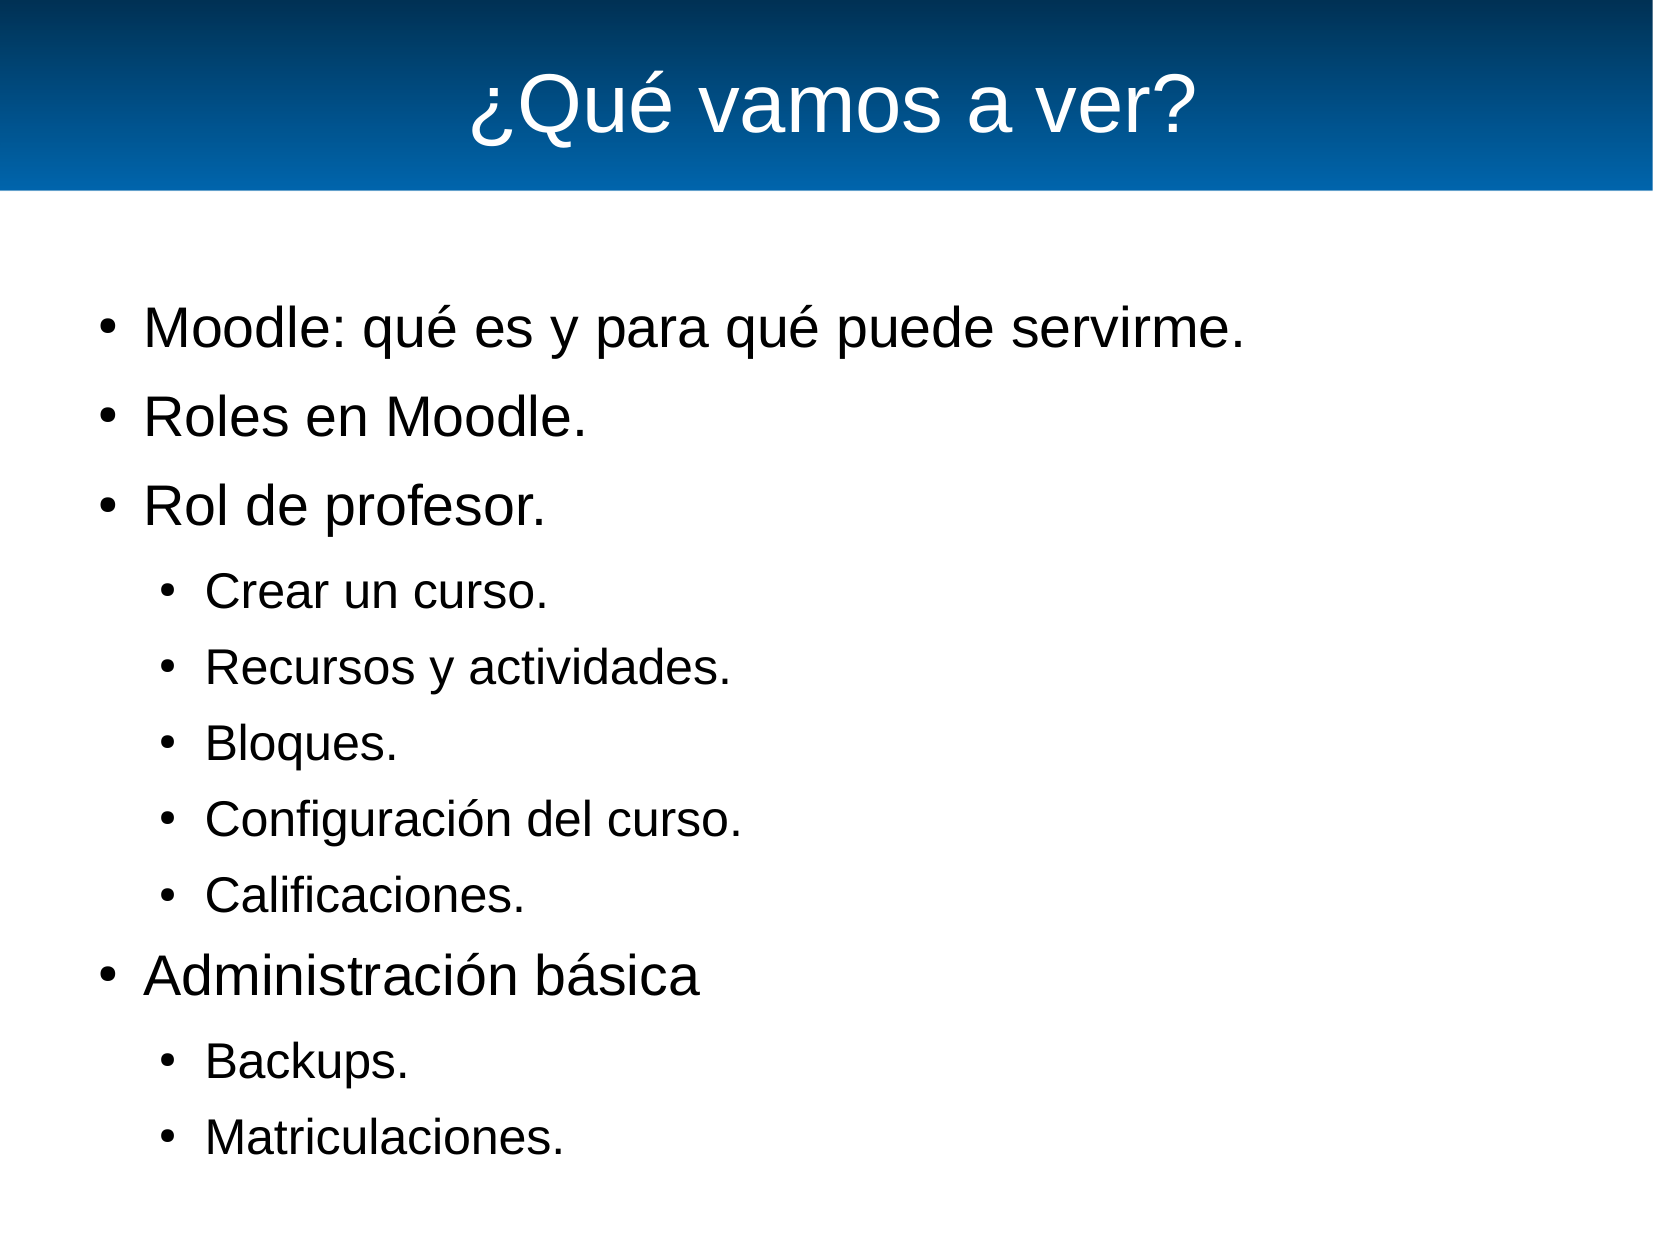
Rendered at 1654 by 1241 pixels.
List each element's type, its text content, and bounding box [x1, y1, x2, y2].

list Moodle: qué es y para qué puede servirme. Roles en Moodle. Rol de profesor. Crear un curso. Recursos y actividades. Bloques. Configuración del curso. Calificaciones. Administración básica Backups. Matriculaciones. [82, 295, 1571, 1168]
picture [0, 0, 1653, 1239]
title ¿Qué vamos a ver? [88, 29, 1577, 178]
